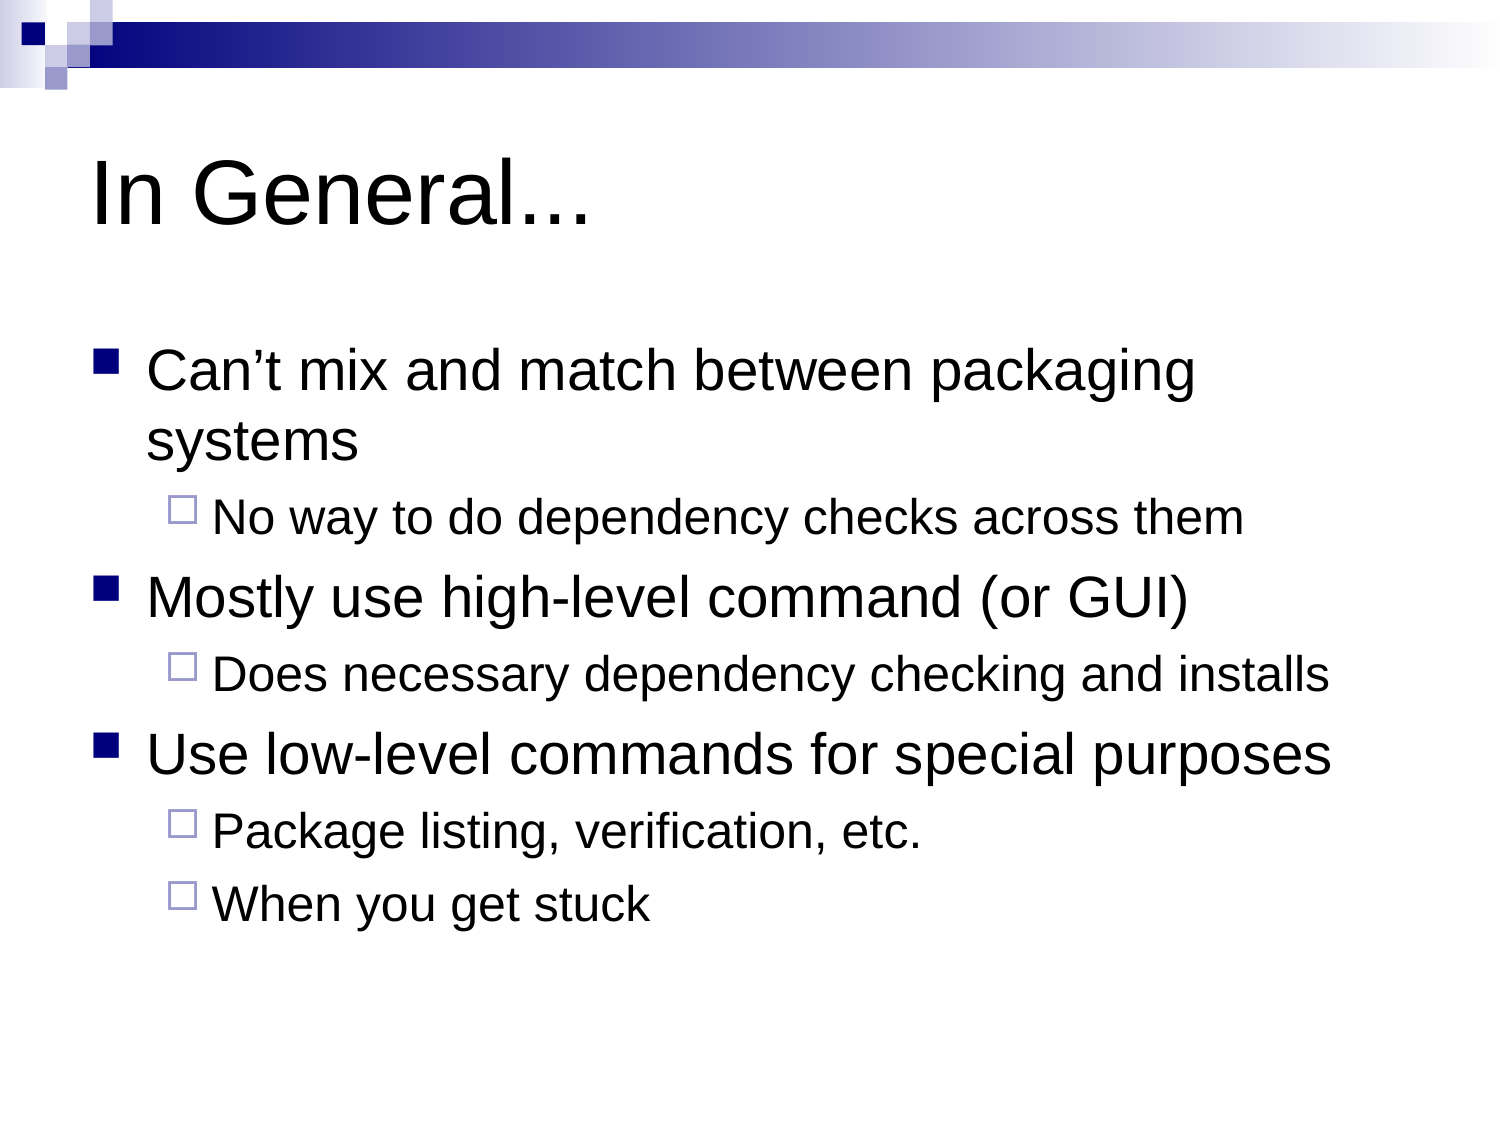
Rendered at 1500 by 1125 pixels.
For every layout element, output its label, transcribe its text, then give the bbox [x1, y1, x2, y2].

title In General... [75, 75, 1426, 301]
list Can’t mix and match between packaging systems No way to do dependency checks across them Mostly use high-level command (or GUI) Does necessary dependency checking and installs Use low-level commands for special purposes Package listing, verification, etc. When you get stuck [75, 324, 1426, 1038]
